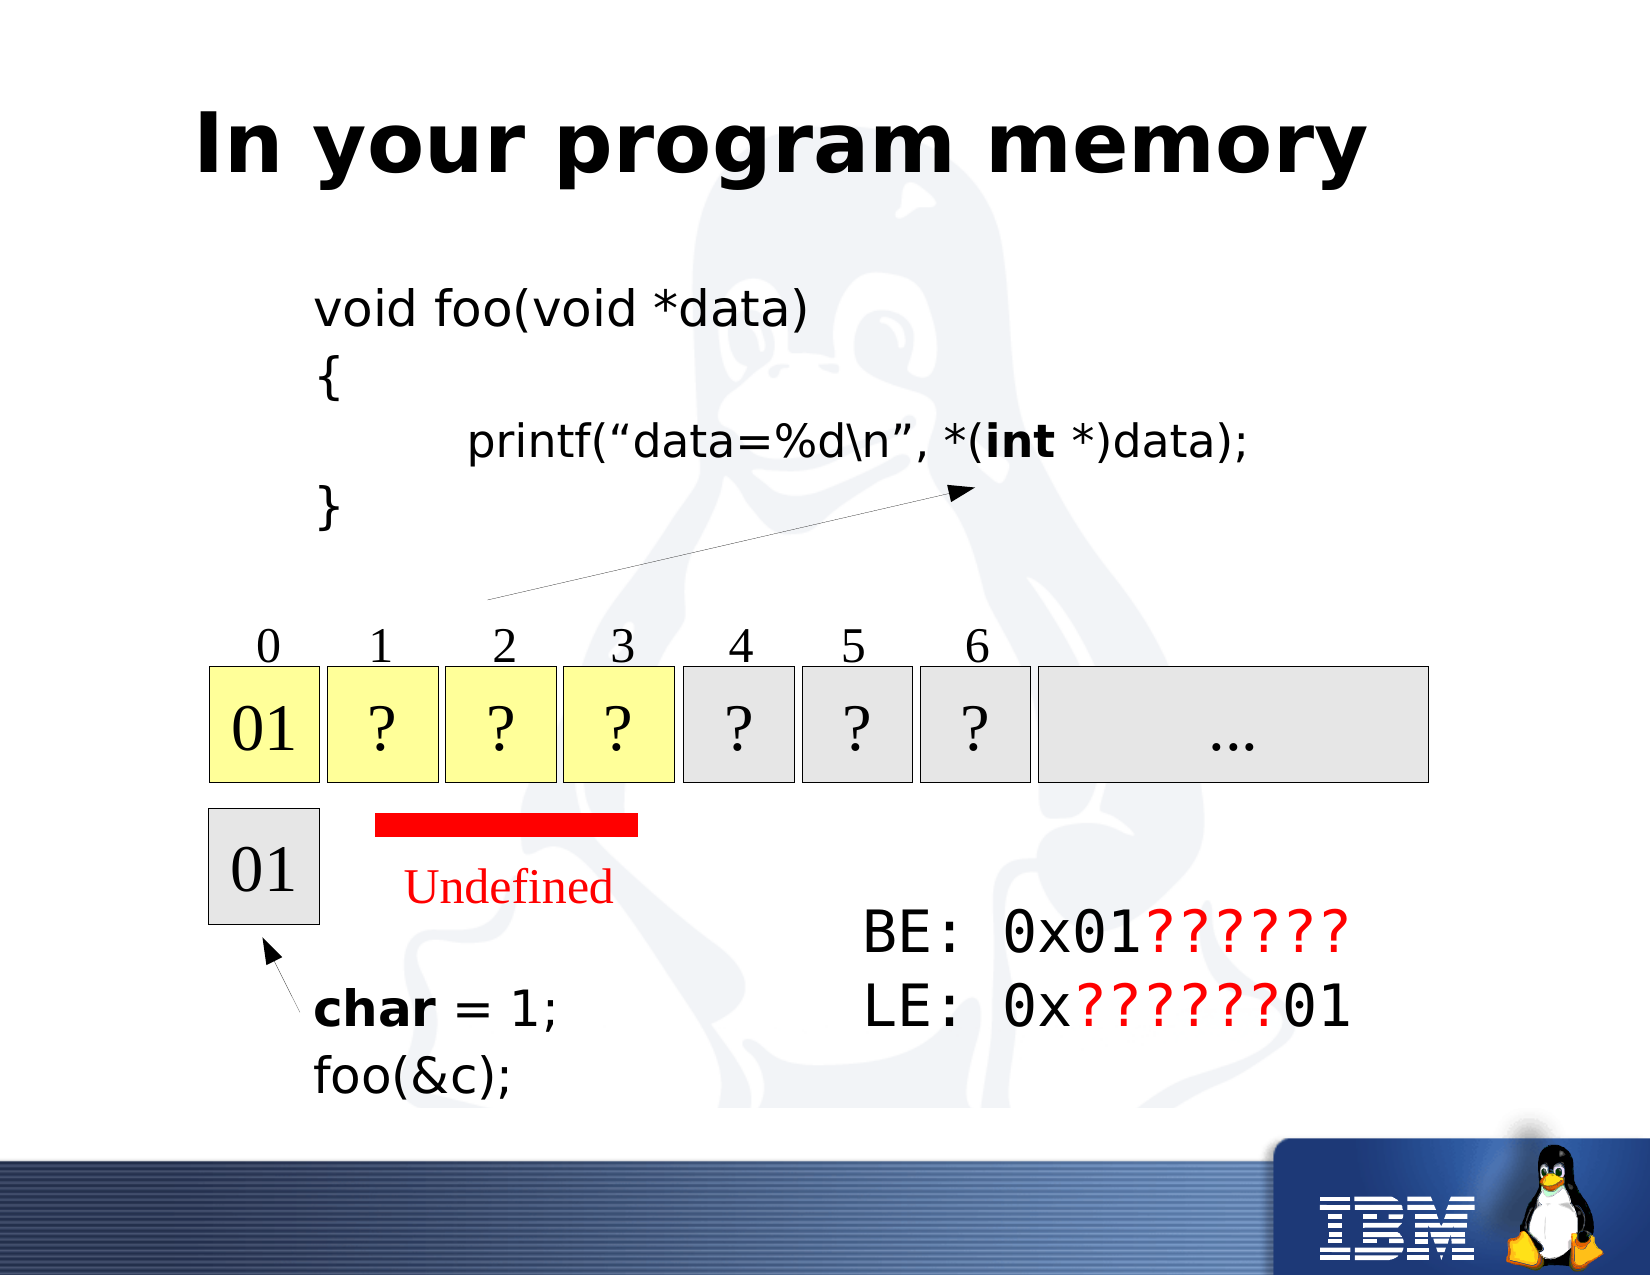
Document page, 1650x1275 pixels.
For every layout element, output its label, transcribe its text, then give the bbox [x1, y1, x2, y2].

text_box 4 [728, 613, 754, 669]
text_box ... [1038, 666, 1429, 783]
text_box Undefined [403, 854, 615, 911]
text_box BE: 0x01?????? LE: 0x??????01 [862, 892, 1355, 1034]
text_box 1 [368, 613, 394, 666]
text_box ? [802, 666, 913, 783]
text_box 01 [209, 666, 320, 783]
text_box ? [683, 666, 795, 783]
text_box ? [445, 666, 557, 783]
list void foo(void *data) { printf(“data=%d\n”, *(int *)data); } char = 1; foo(&c); [76, 279, 1457, 1171]
text_box 0 [256, 613, 282, 666]
text_box 6 [964, 613, 990, 669]
text_box 3 [610, 613, 636, 669]
text_box ? [920, 666, 1031, 783]
text_box ? [327, 666, 439, 783]
text_box 5 [840, 613, 866, 669]
text_box 2 [492, 613, 518, 669]
text_box ? [563, 666, 675, 783]
text_box 01 [208, 808, 320, 925]
title In your program memory [76, 76, 1457, 211]
